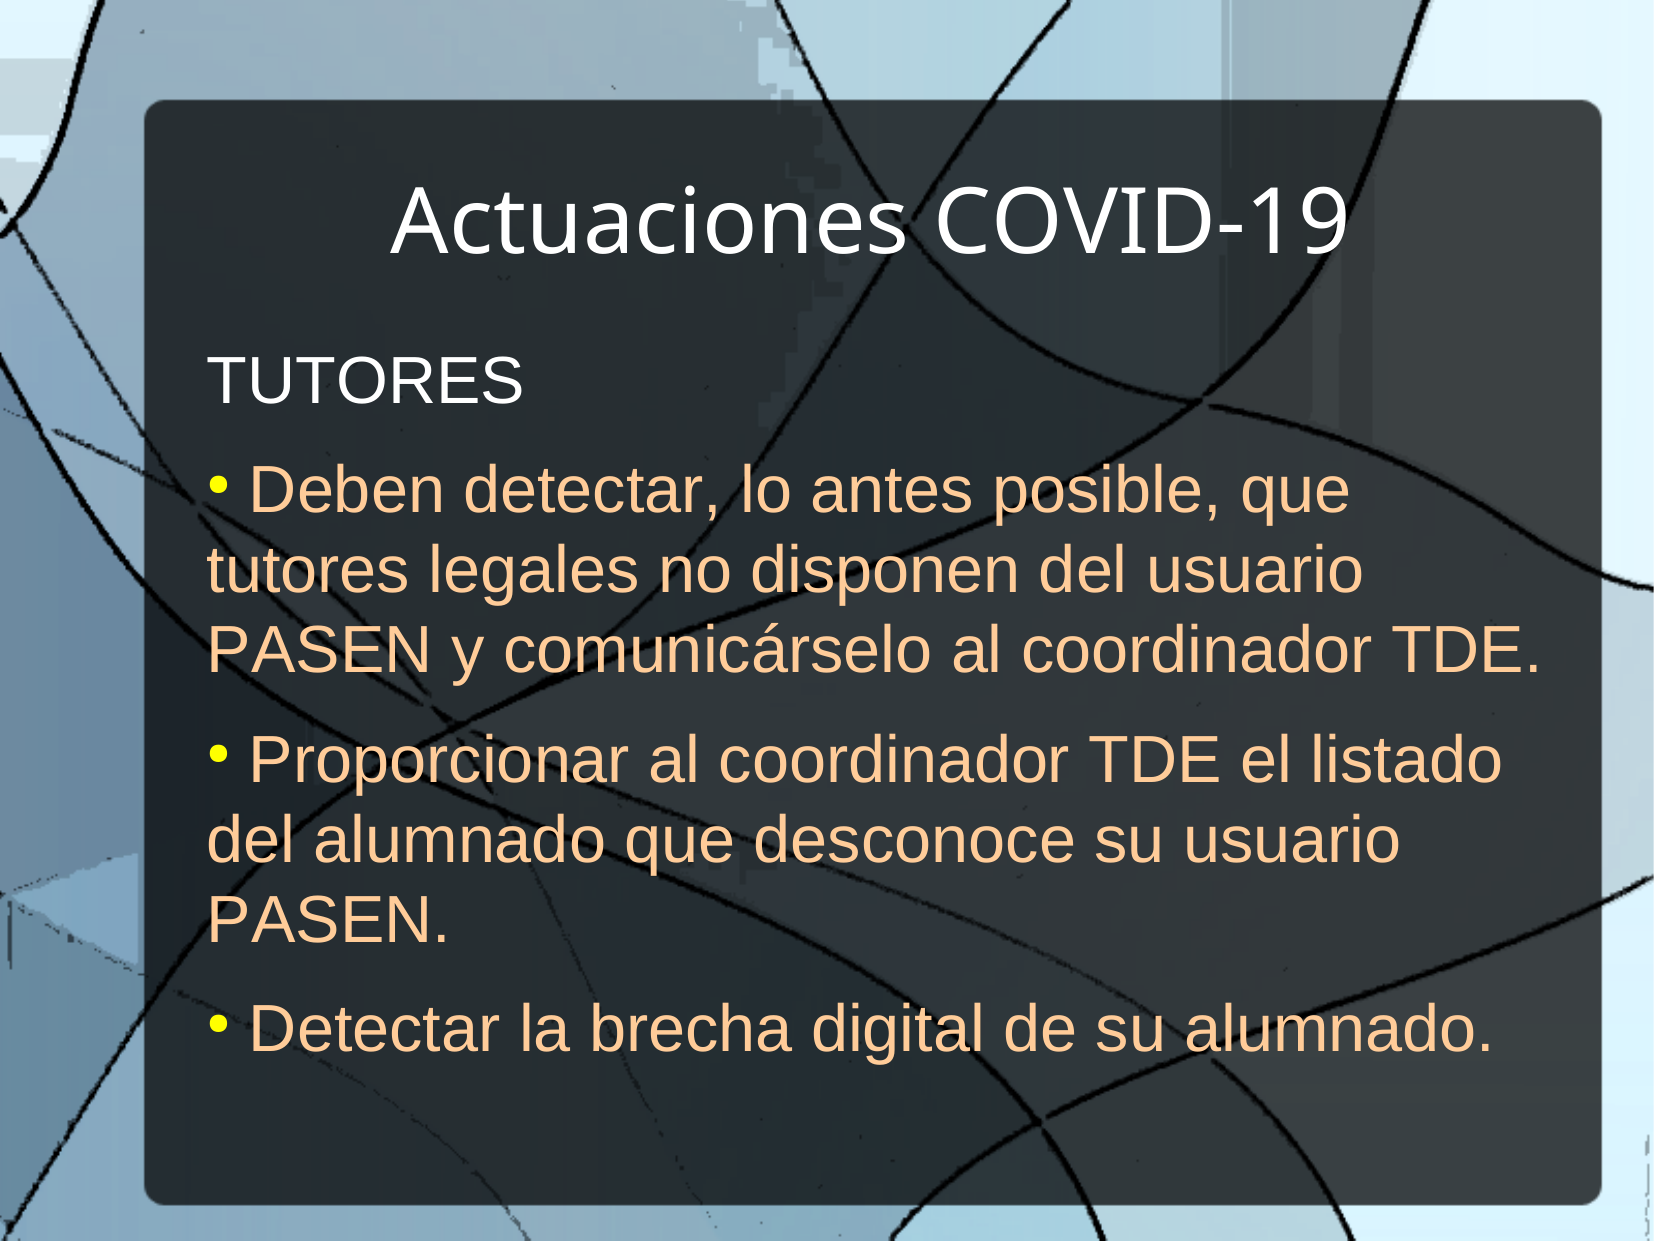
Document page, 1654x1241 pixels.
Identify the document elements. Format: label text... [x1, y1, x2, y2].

list TUTORES Deben detectar, lo antes posible, que tutores legales no disponen del usuario PASEN y comunicárselo al coordinador TDE. Proporcionar al coordinador TDE el listado del alumnado que desconoce su usuario PASEN. Detectar la brecha digital de su alumnado. [206, 336, 1571, 1146]
picture [0, 0, 1654, 1241]
title Actuaciones COVID-19 [159, 108, 1583, 325]
